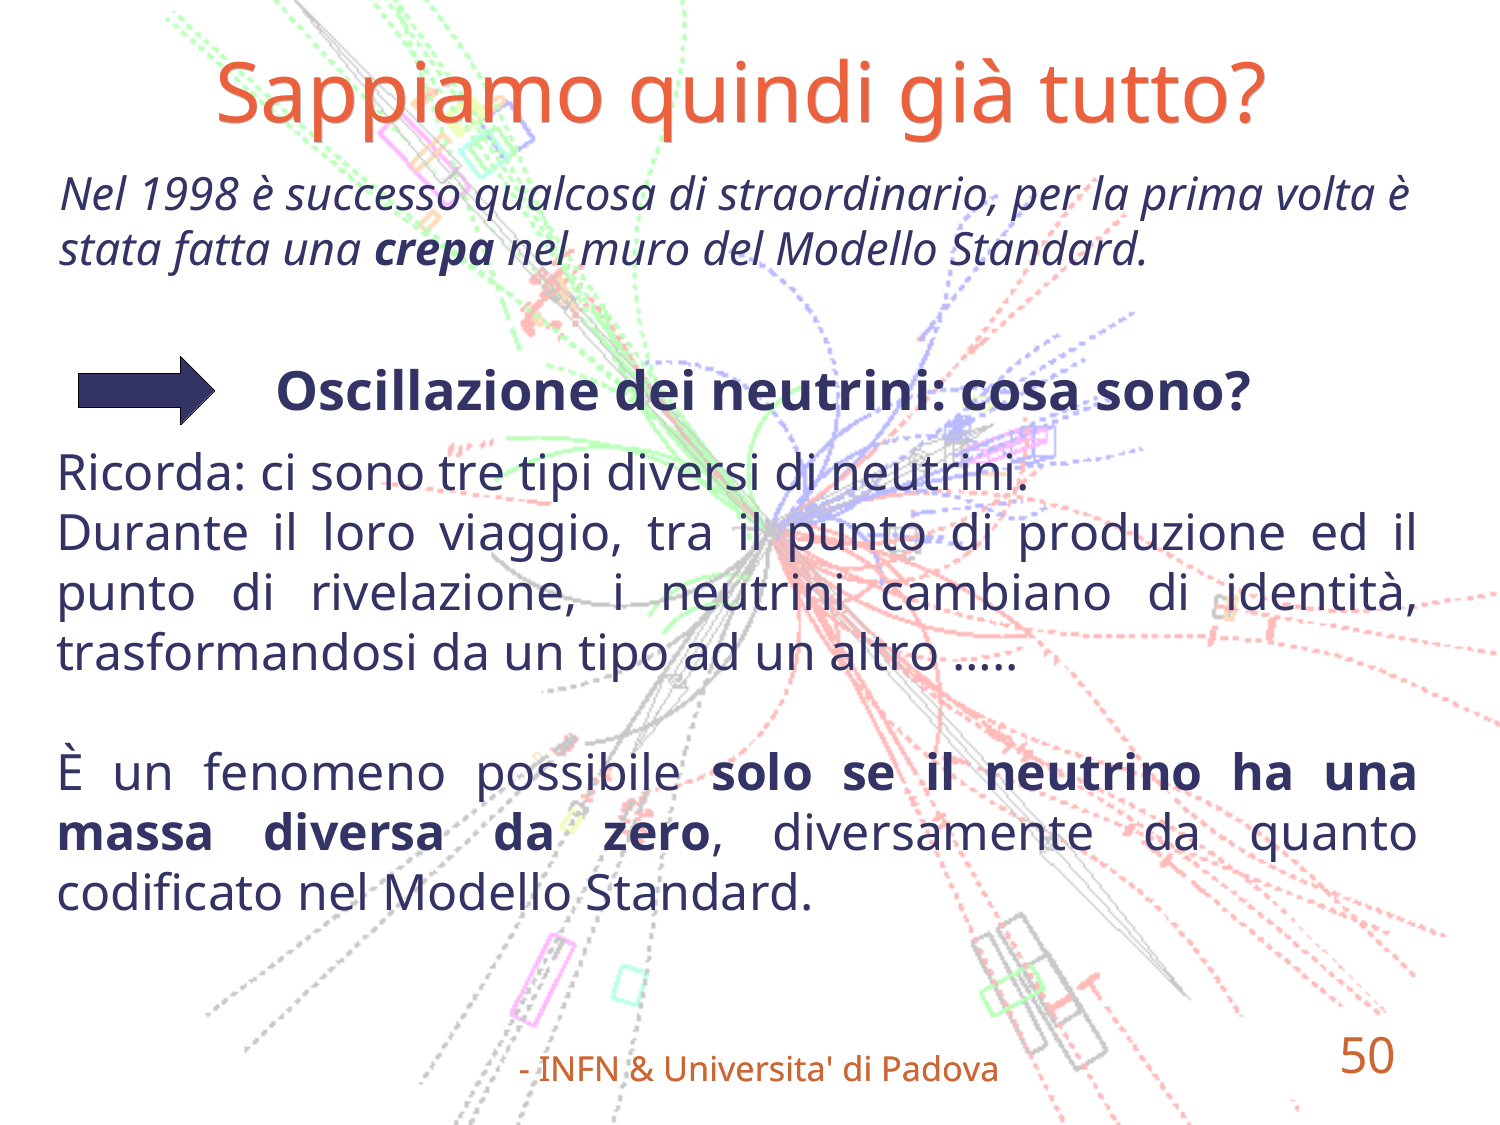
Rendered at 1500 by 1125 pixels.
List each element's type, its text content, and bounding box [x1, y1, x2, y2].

text_box Ricorda: ci sono tre tipi diversi di neutrini. Durante il loro viaggio, tra il punto di produzione ed il punto di rivelazione, i neutrini cambiano di identità, trasformandosi da un tipo ad un altro ….. È un fenomeno possibile solo se il neutrino ha una massa diversa da zero, diversamente da quanto codificato nel Modello Standard. [41, 433, 1435, 929]
picture [0, 0, 1500, 1125]
text_box [78, 356, 215, 425]
text_box Oscillazione dei neutrini: cosa sono? [261, 349, 1316, 429]
text_box Sappiamo quindi già tutto? [200, 32, 1323, 147]
text_box Nel 1998 è successo qualcosa di straordinario, per la prima volta è stata fatta una crepa nel muro del Modello Standard. [44, 157, 1438, 283]
